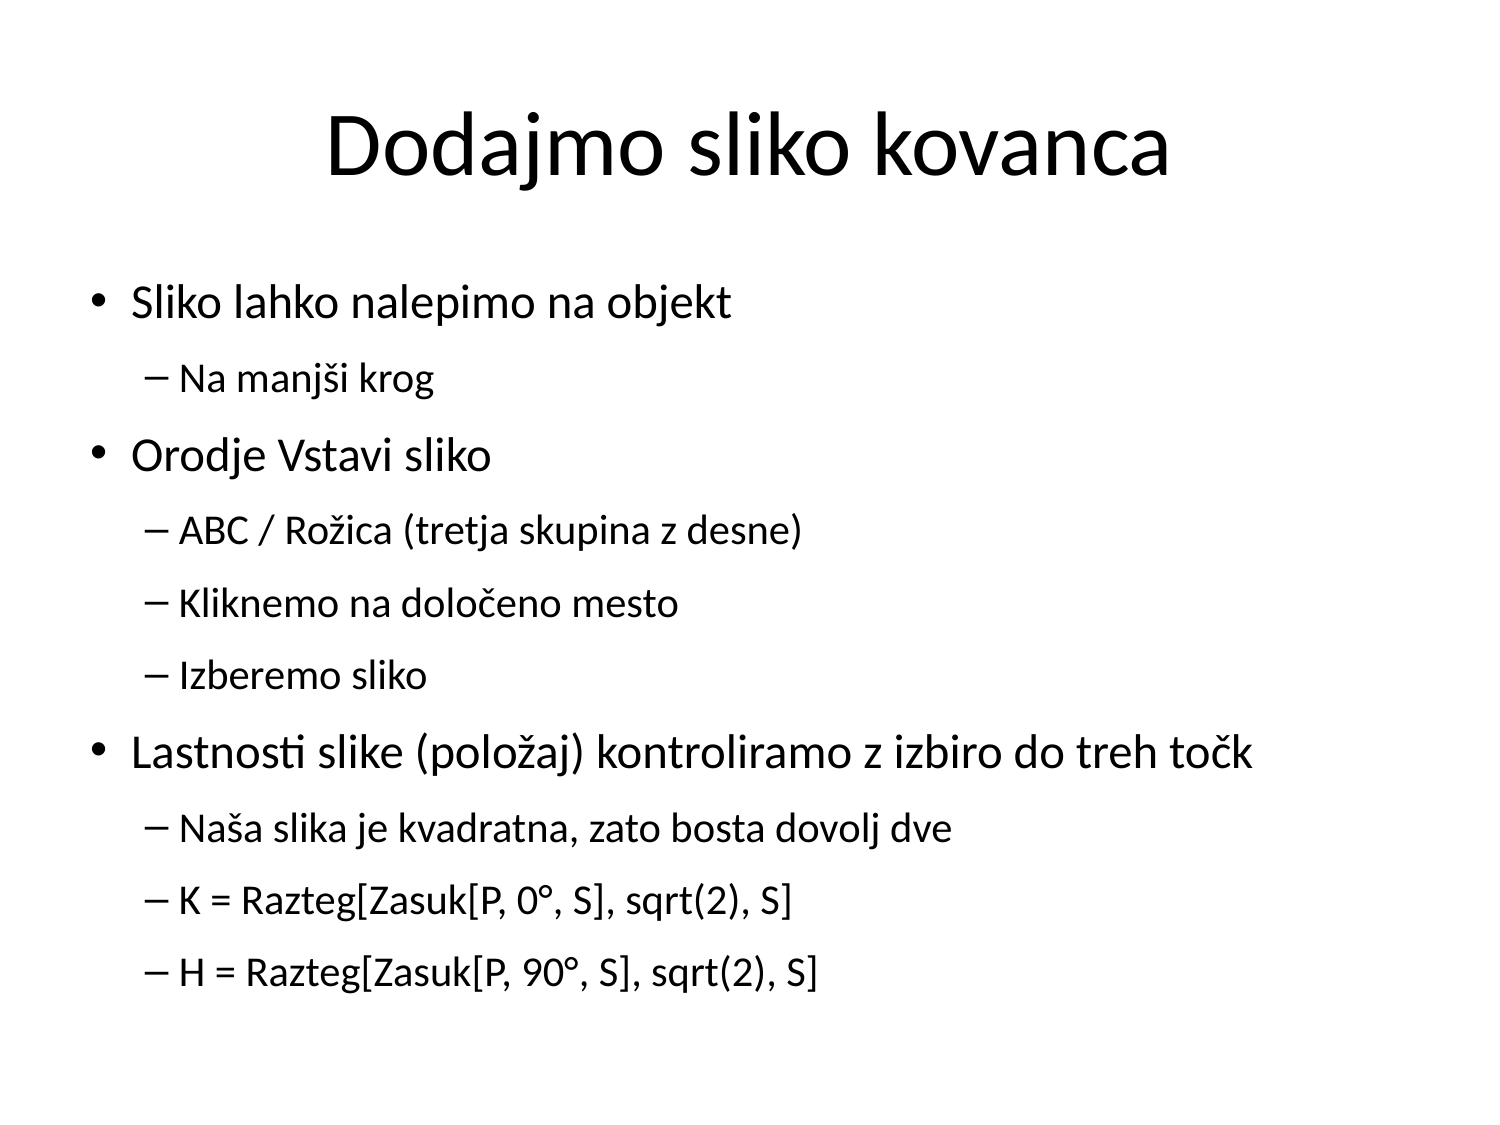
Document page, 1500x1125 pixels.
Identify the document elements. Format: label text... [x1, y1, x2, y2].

list Sliko lahko nalepimo na objekt Na manjši krog Orodje Vstavi sliko ABC / Rožica (tretja skupina z desne) Kliknemo na določeno mesto Izberemo sliko Lastnosti slike (položaj) kontroliramo z izbiro do treh točk Naša slika je kvadratna, zato bosta dovolj dve K = Razteg[Zasuk[P, 0°, S], sqrt(2), S] H = Razteg[Zasuk[P, 90°, S], sqrt(2), S] [75, 262, 1425, 1005]
title Dodajmo sliko kovanca [75, 45, 1425, 233]
